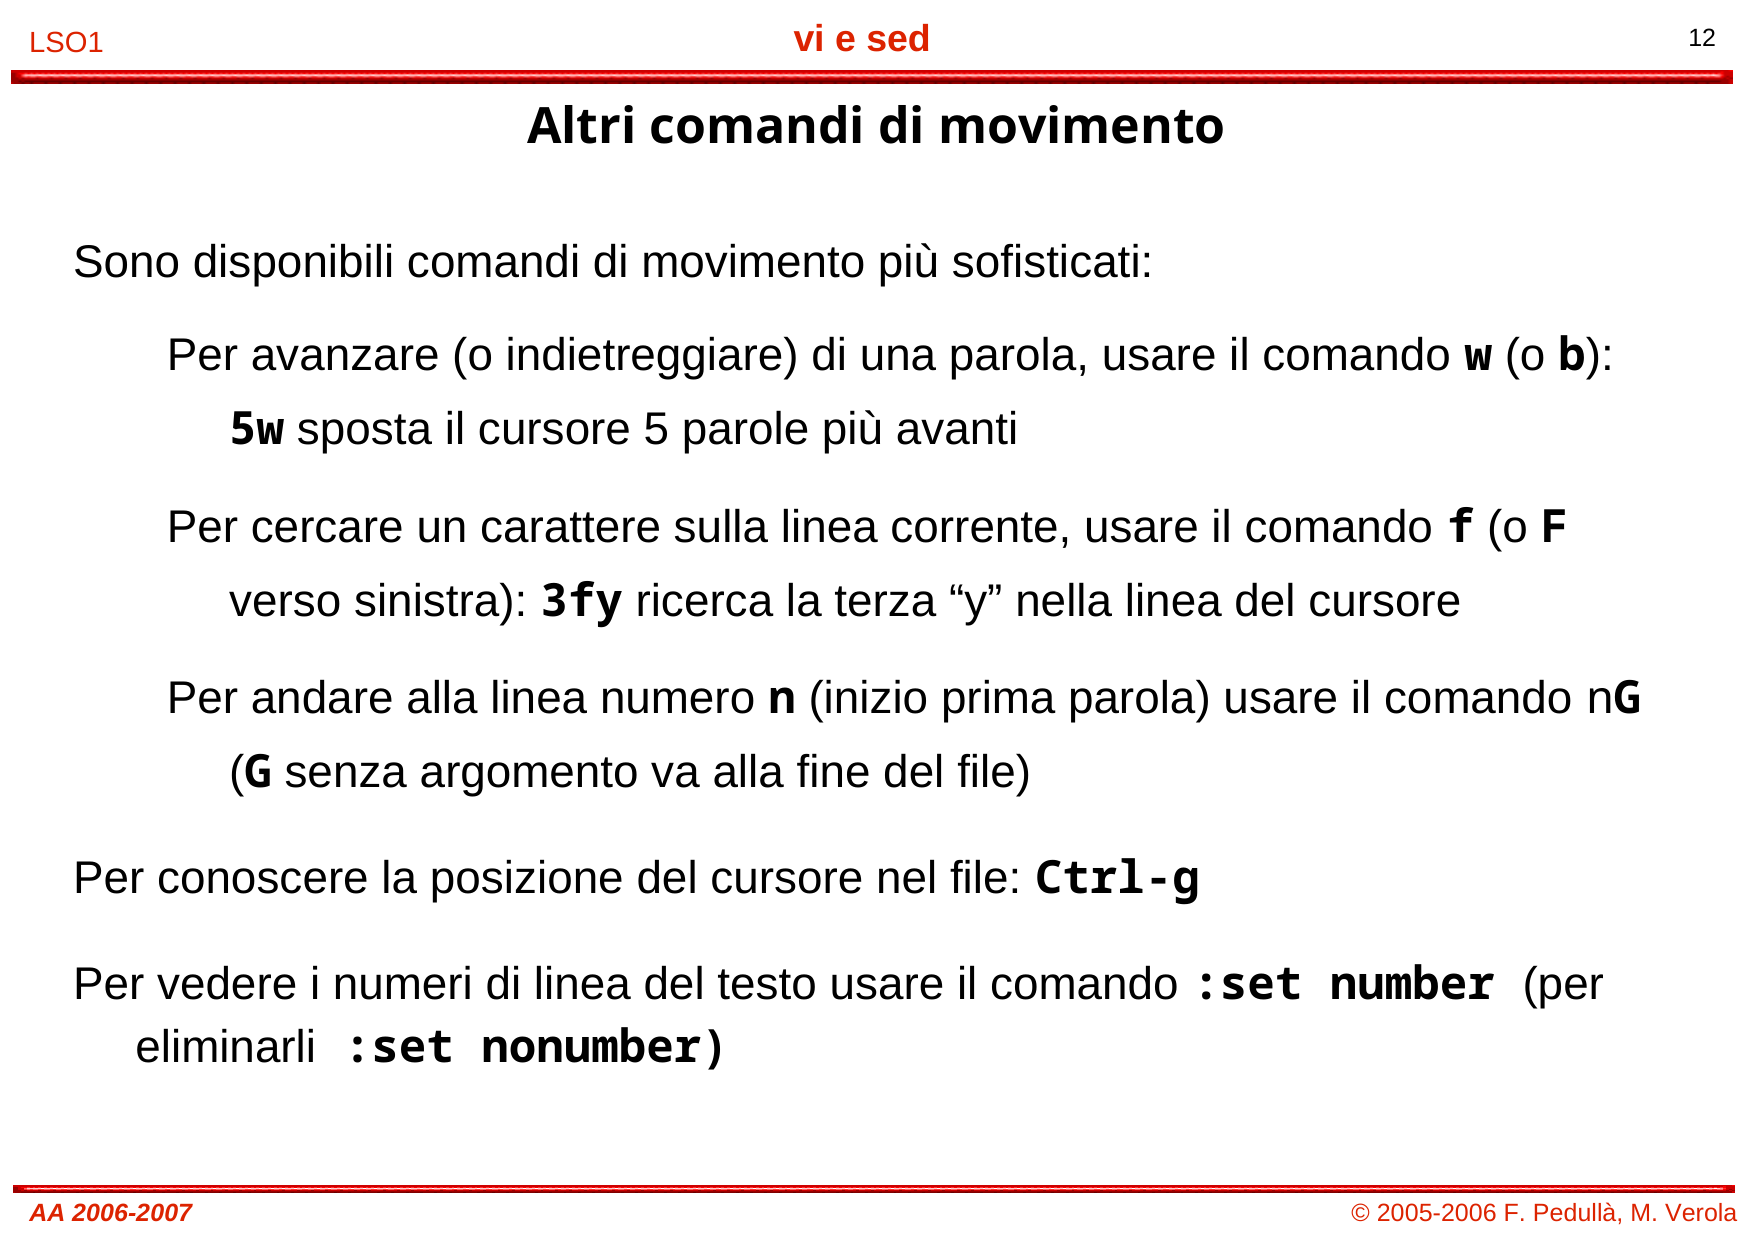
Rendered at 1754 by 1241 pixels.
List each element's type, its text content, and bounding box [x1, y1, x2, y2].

title Altri comandi di movimento [363, 78, 1390, 174]
picture [13, 1185, 1735, 1193]
picture [11, 70, 1733, 84]
list Sono disponibili comandi di movimento più sofisticati: Per avanzare (o indietreggiare) di una parola, usare il comando w (o b): 5w sposta il cursore 5 parole più avanti Per cercare un carattere sulla linea corrente, usare il comando f (o F verso sinistra): 3fy ricerca la terza “y” nella linea del cursore Per andare alla linea numero n (inizio prima parola) usare il comando nG (G senza argomento va alla fine del file) Per conoscere la posizione del cursore nel file: Ctrl-g Per vedere i numeri di linea del testo usare il comando :set number (per eliminarli :set nonumber) [58, 224, 1696, 1006]
